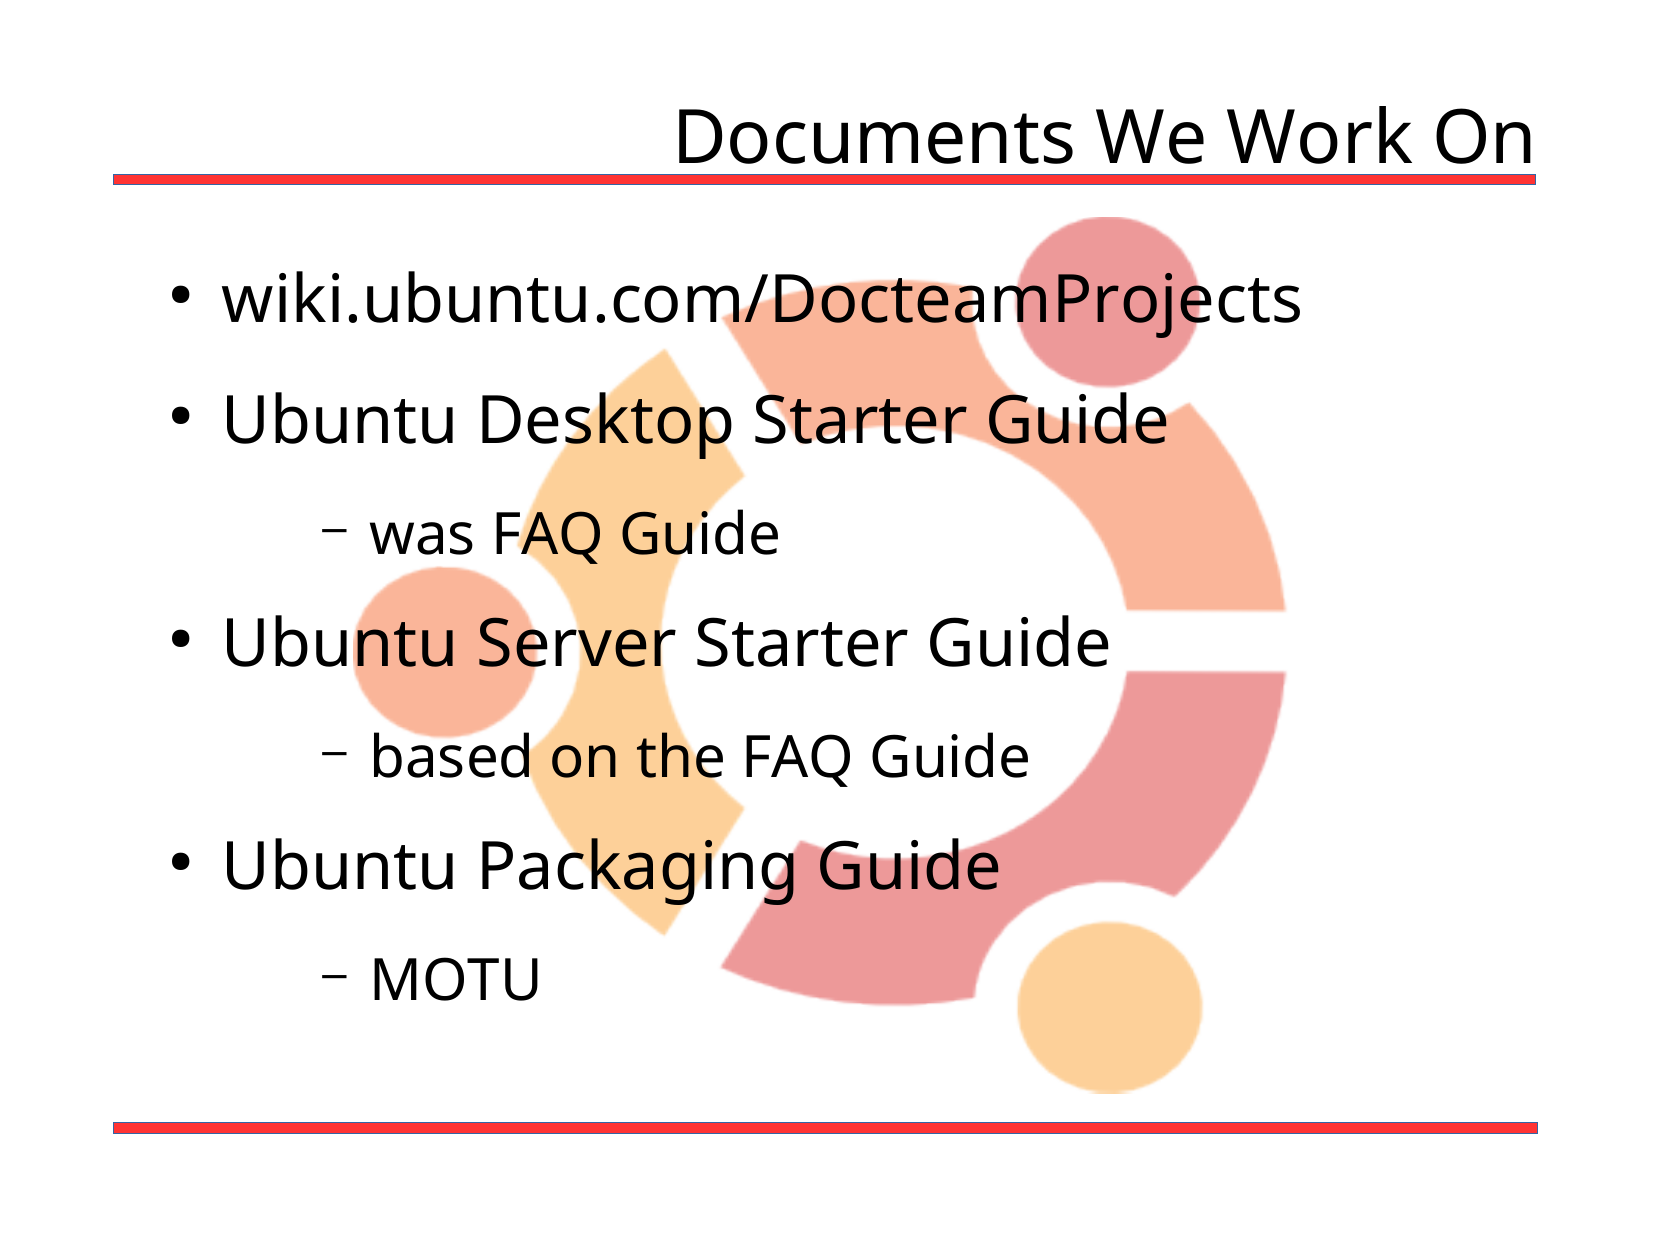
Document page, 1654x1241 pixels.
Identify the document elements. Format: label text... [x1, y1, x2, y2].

title Documents We Work On [125, 70, 1538, 198]
list wiki.ubuntu.com/DocteamProjects Ubuntu Desktop Starter Guide was FAQ Guide Ubuntu Server Starter Guide based on the FAQ Guide Ubuntu Packaging Guide MOTU [133, 251, 1530, 1125]
